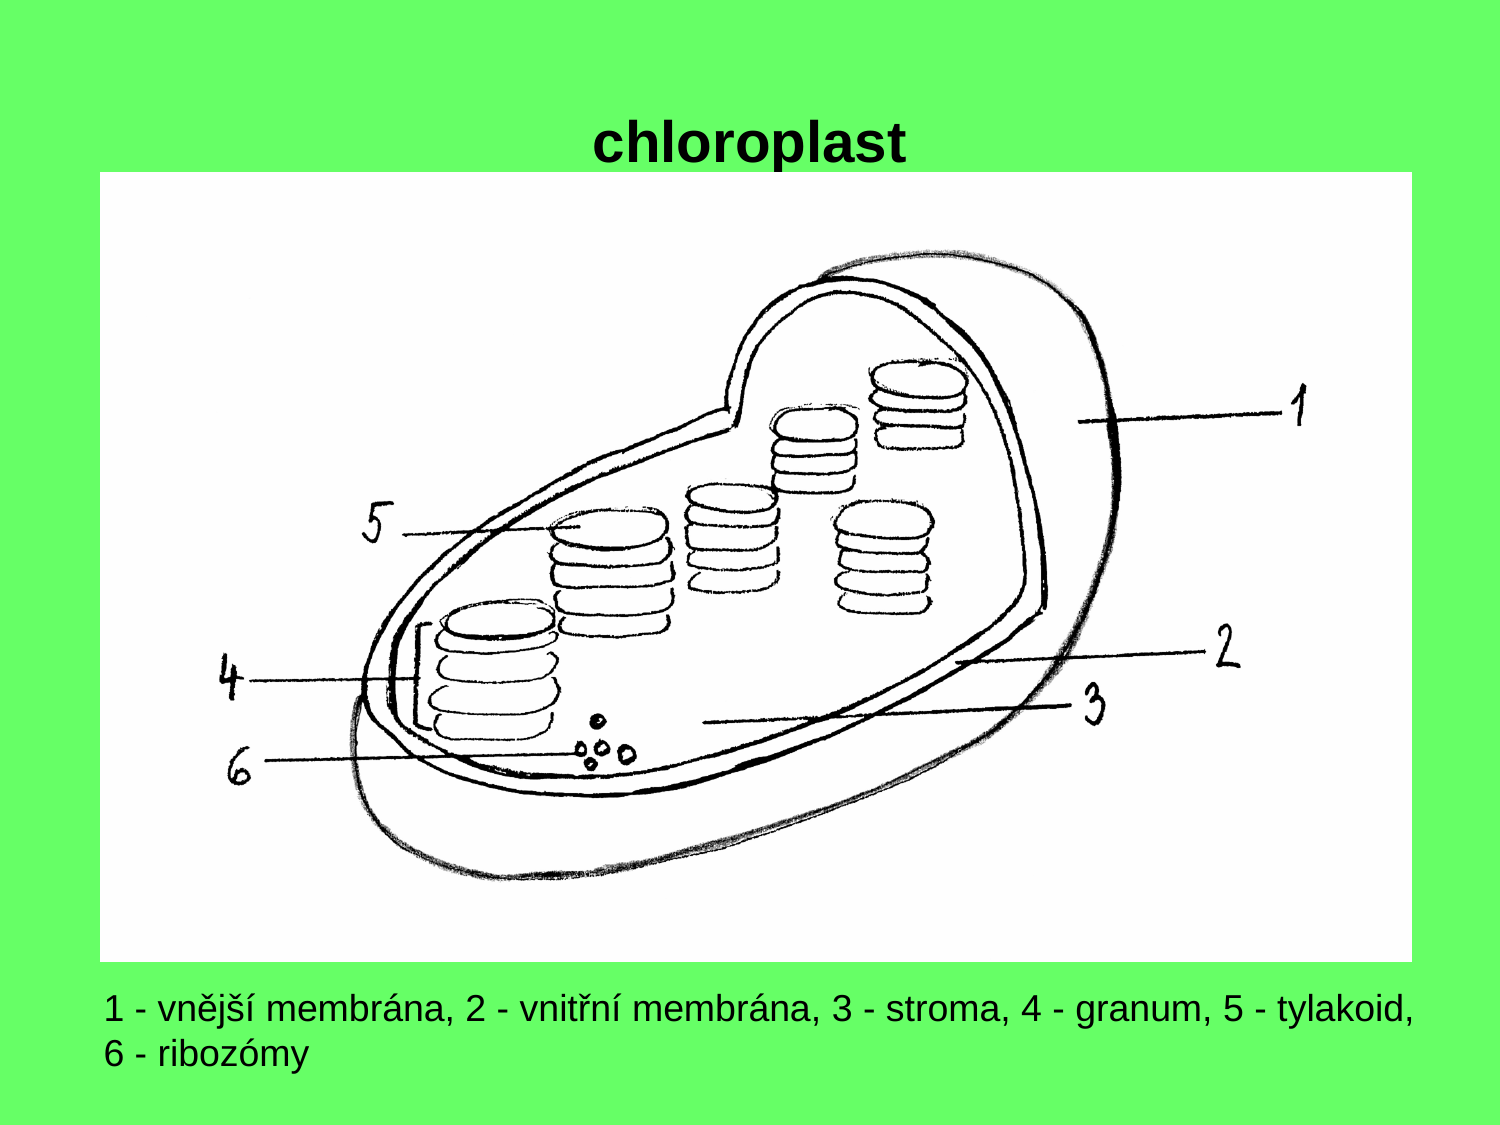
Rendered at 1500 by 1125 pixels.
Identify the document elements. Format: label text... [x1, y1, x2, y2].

text_box 1 - vnější membrána, 2 - vnitřní membrána, 3 - stroma, 4 - granum, 5 - tylakoid, 6 - ribozómy [88, 976, 1447, 1082]
picture [100, 172, 1412, 963]
title chloroplast [75, 45, 1426, 233]
